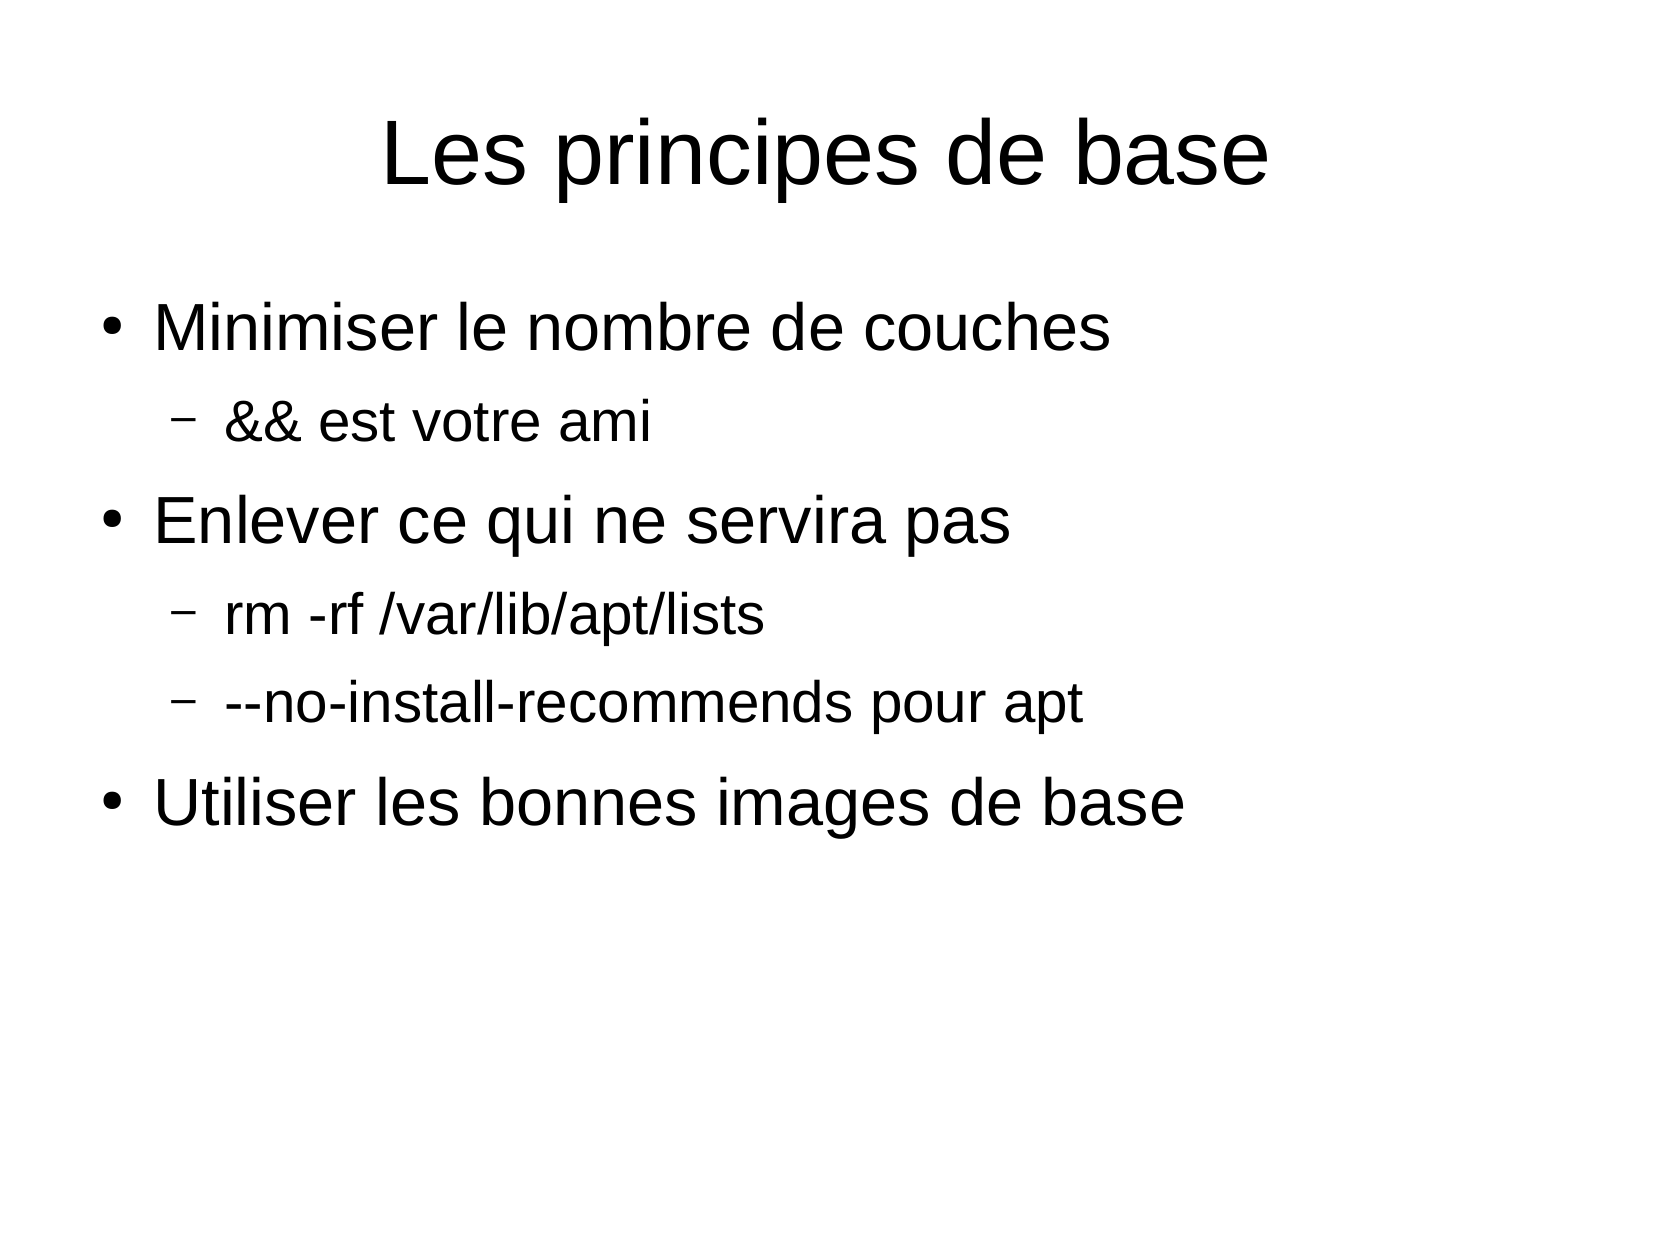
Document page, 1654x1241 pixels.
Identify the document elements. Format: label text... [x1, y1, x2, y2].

list Minimiser le nombre de couches && est votre ami Enlever ce qui ne servira pas rm -rf /var/lib/apt/lists --no-install-recommends pour apt Utiliser les bonnes images de base [82, 290, 1571, 1010]
title Les principes de base [82, 49, 1571, 257]
